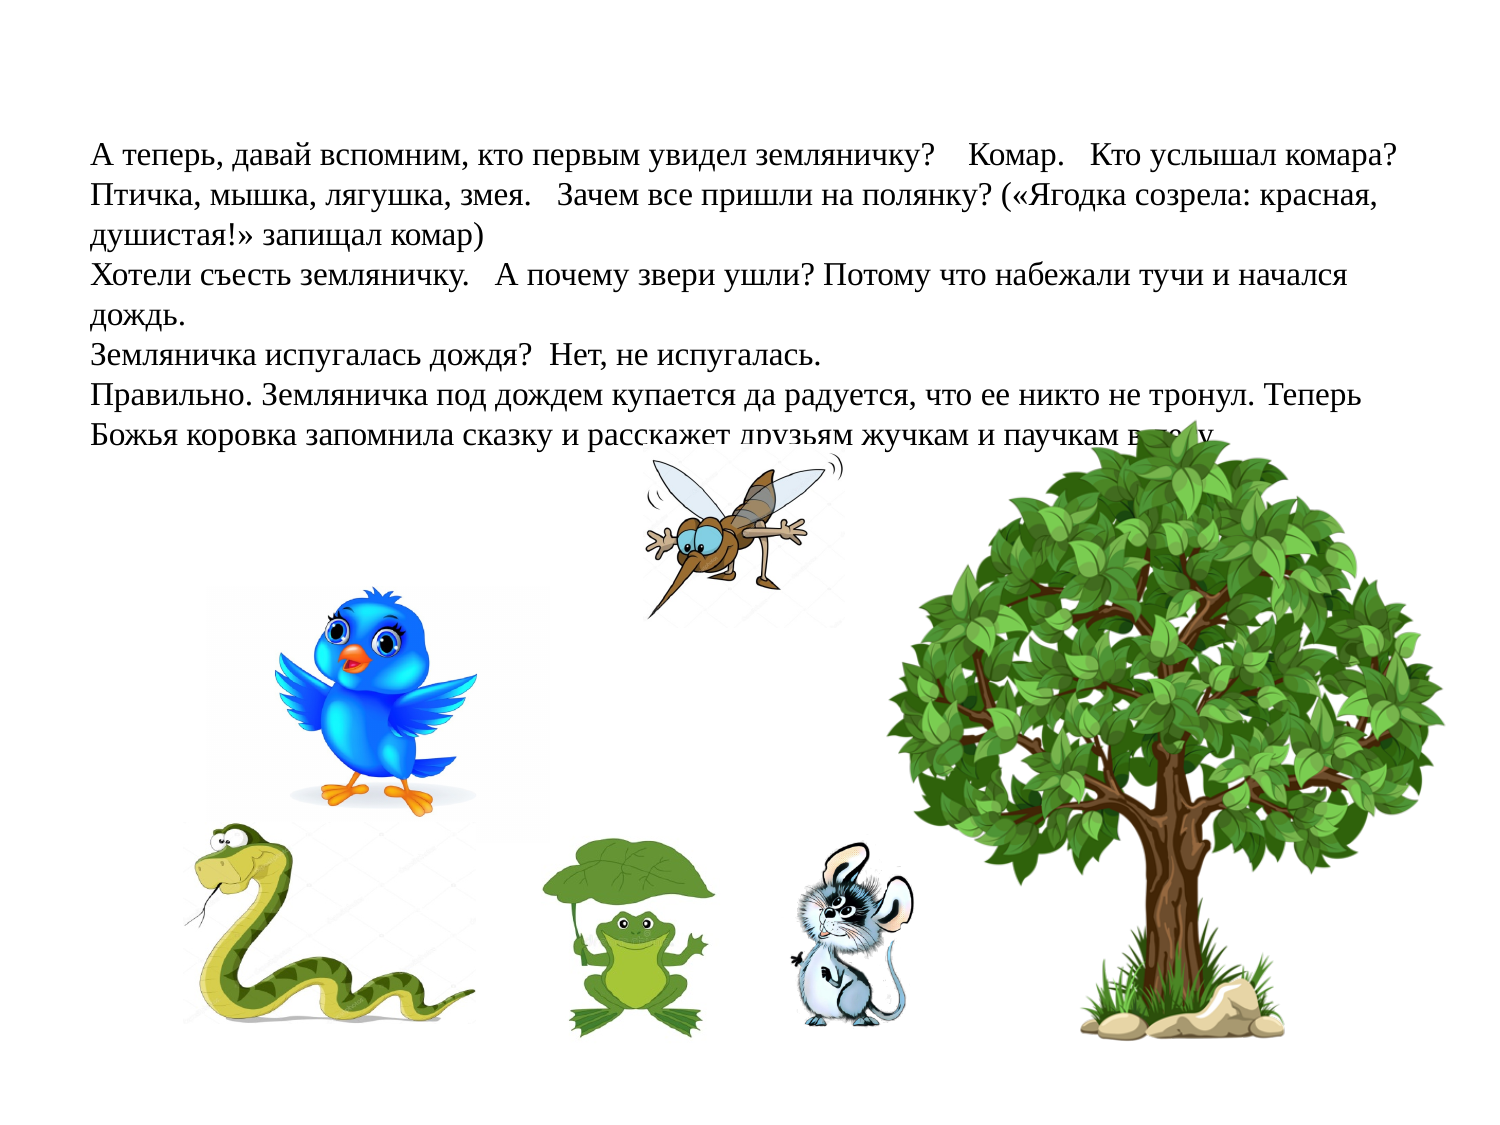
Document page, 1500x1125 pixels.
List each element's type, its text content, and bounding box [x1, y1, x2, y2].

picture [643, 444, 845, 628]
picture [183, 408, 1457, 1053]
title А теперь, давай вспомним, кто первым увидел земляничку? Комар. Кто услышал комара? Птичка, мышка, лягушка, змея. Зачем все пришли на полянку? («Ягодка созрела: красная, душистая!» запищал комар) Хотели съесть земляничку. А почему звери ушли? Потому что набежали тучи и начался дождь. Земляничка испугалась дождя? Нет, не испугалась. Правильно. Земляничка под дождем купается да радуется, что ее никто не тронул. Теперь Божья коровка запомнила сказку и расскажет друзьям жучкам и паучкам в лесу. [75, 45, 1426, 445]
